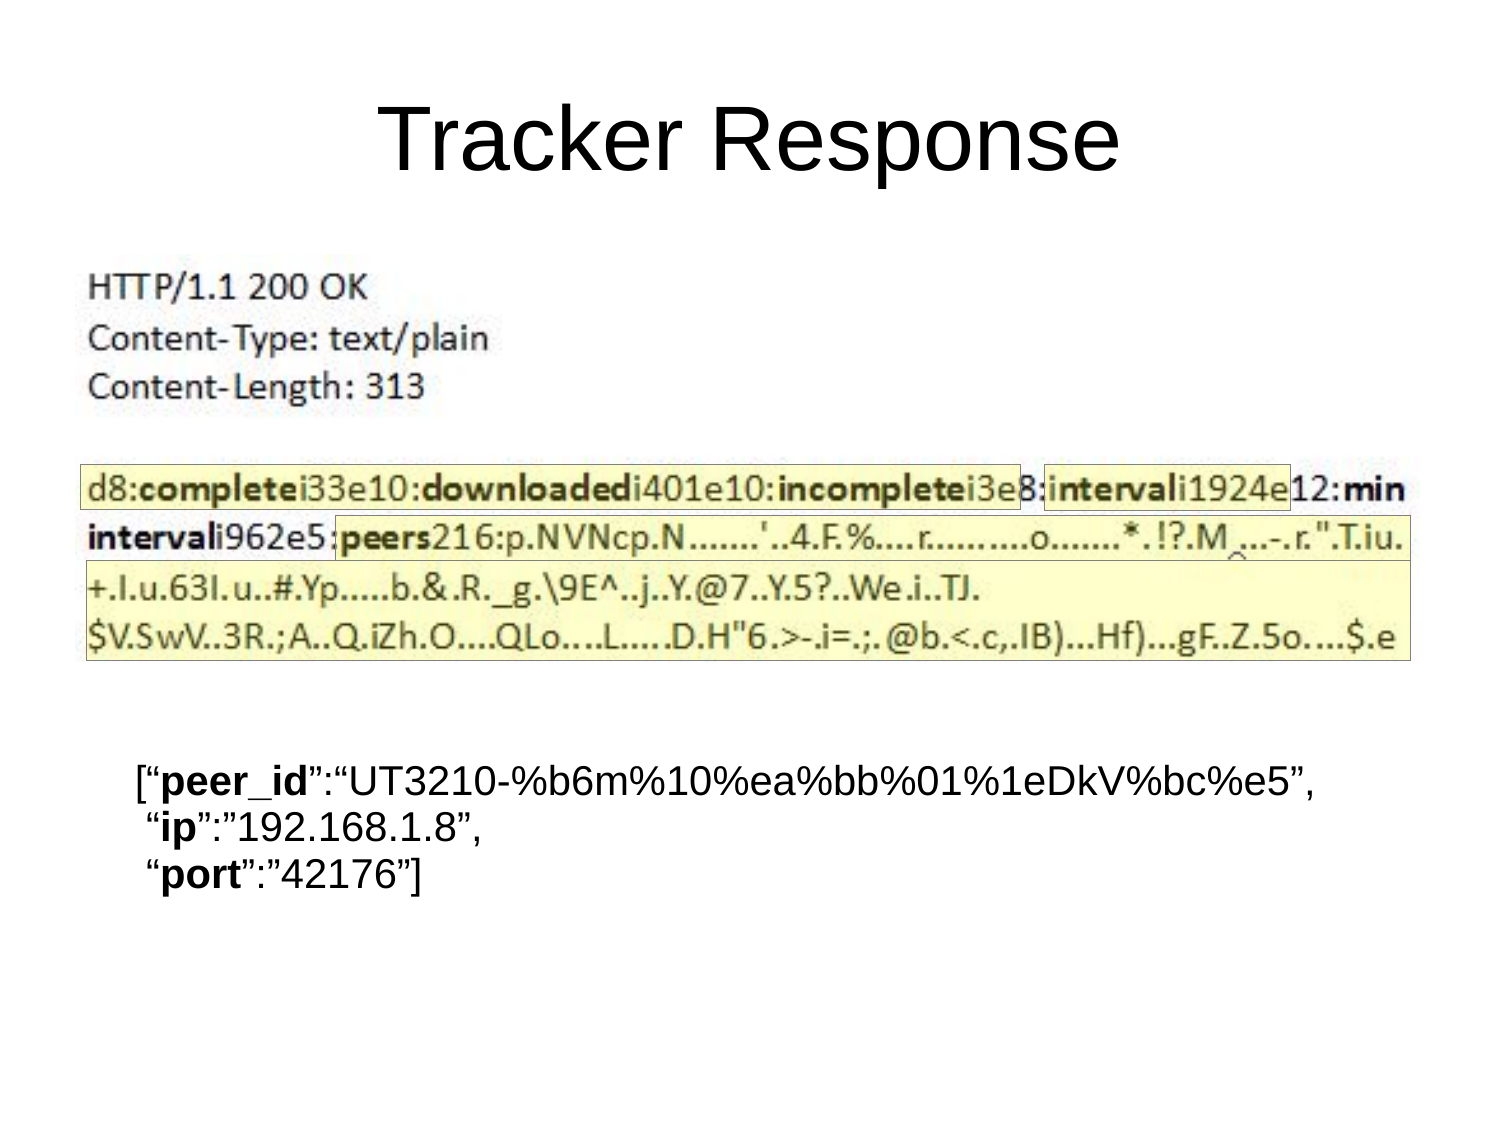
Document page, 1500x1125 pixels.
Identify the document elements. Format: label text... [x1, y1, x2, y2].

text_box [86, 515, 1411, 661]
text_box [80, 464, 1021, 510]
text_box [1044, 464, 1291, 511]
picture [75, 254, 1425, 676]
title Tracker Response [75, 45, 1425, 233]
text_box [“peer_id”:“UT3210-%b6m%10%ea%bb%01%1eDkV%bc%e5”, “ip”:”192.168.1.8”, “port”:”42176”] [120, 750, 1366, 961]
